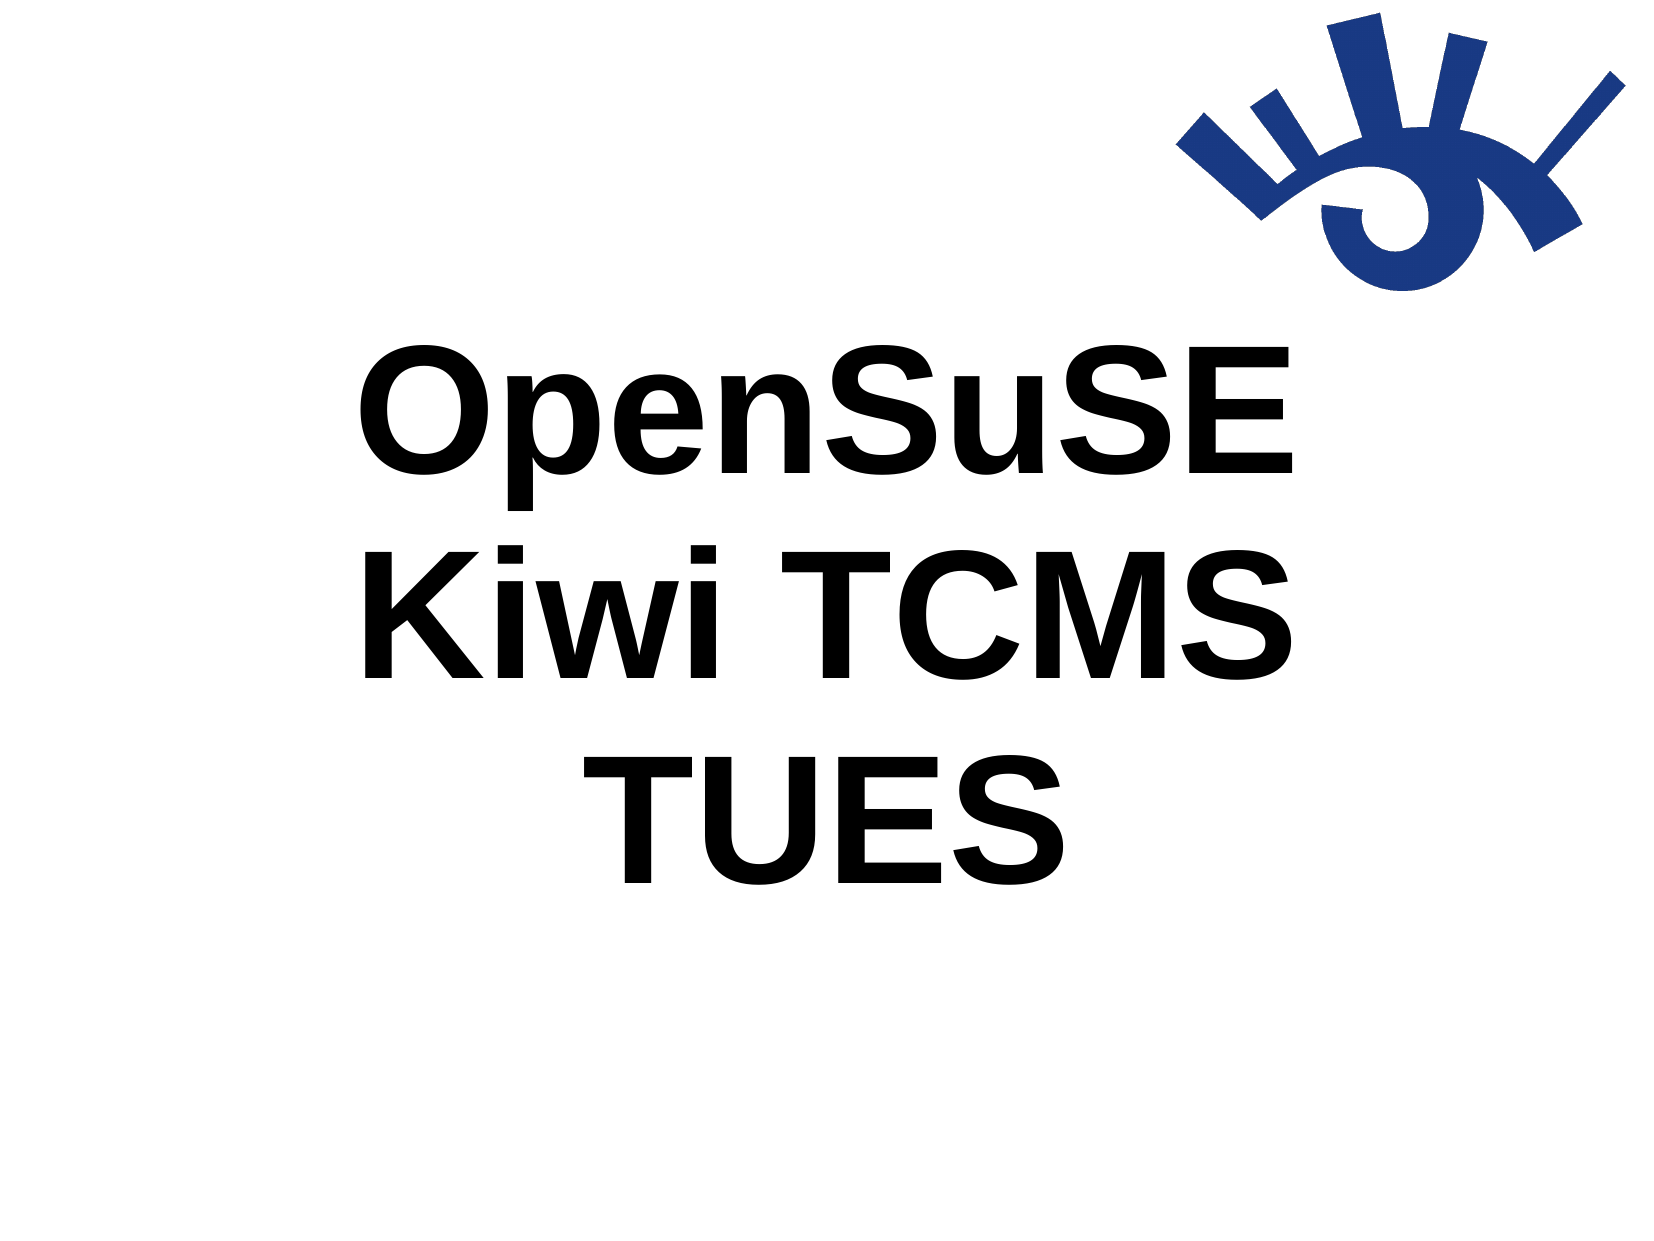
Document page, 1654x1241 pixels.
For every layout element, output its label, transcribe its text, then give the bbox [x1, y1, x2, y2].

subtitle OpenSuSE Kiwi TCMS TUES [82, 60, 1571, 1171]
picture [1175, 12, 1626, 316]
